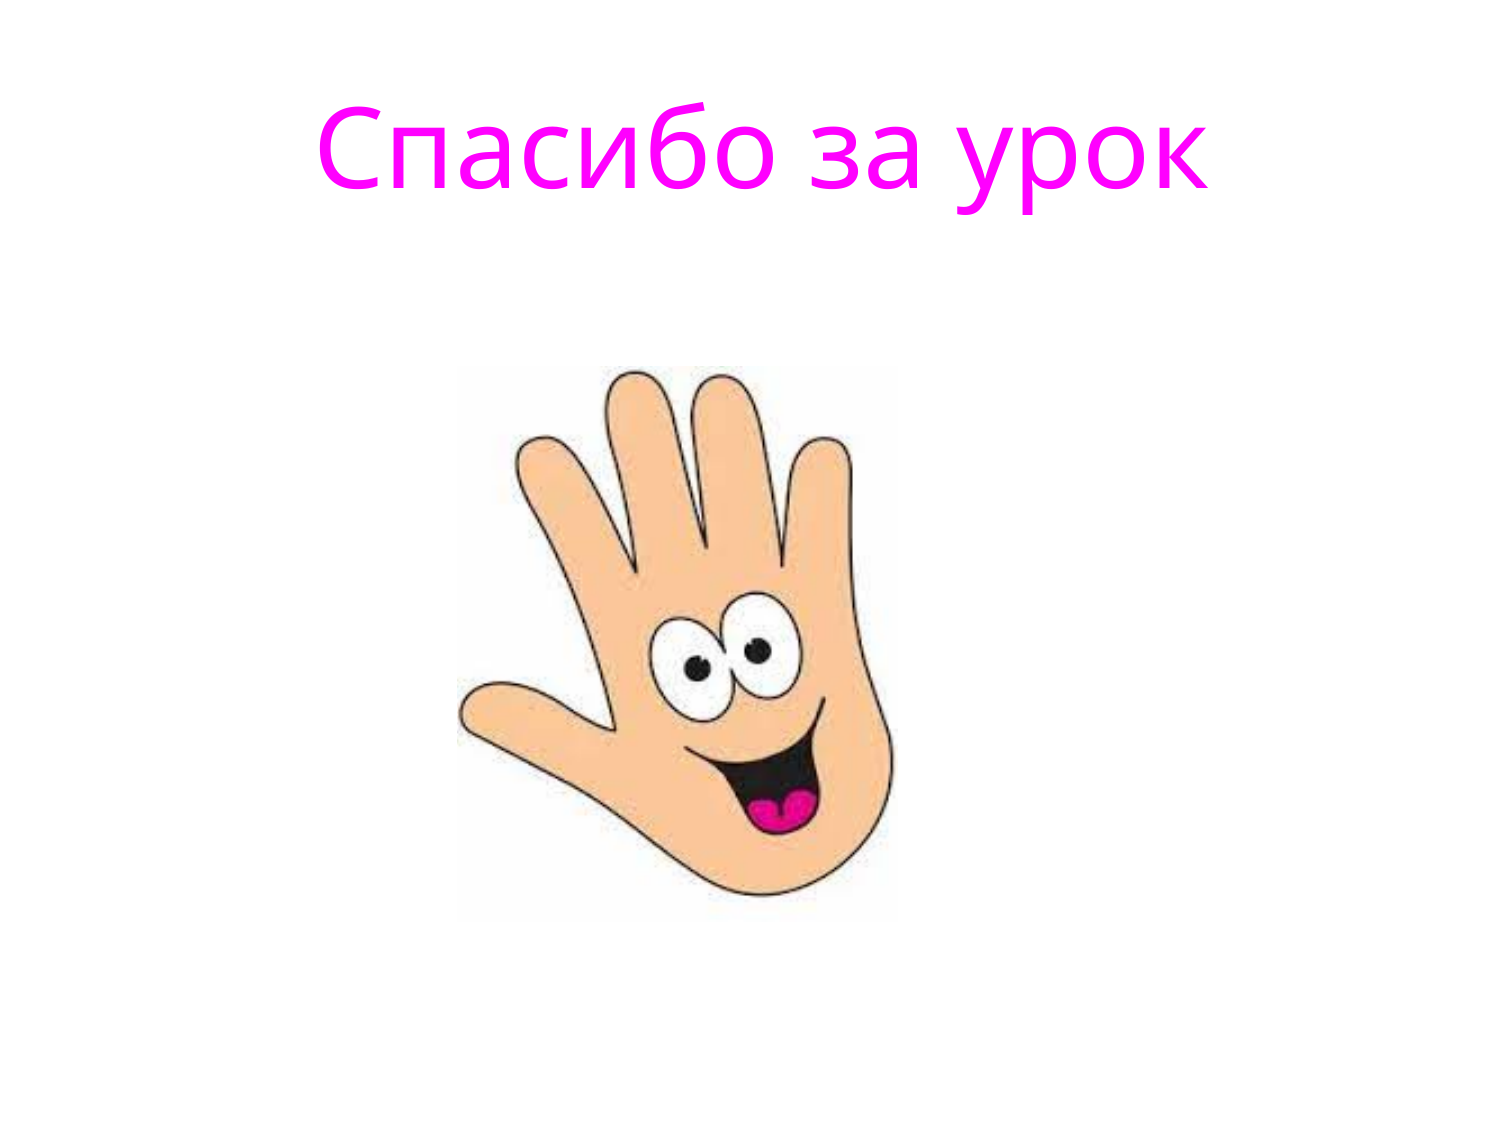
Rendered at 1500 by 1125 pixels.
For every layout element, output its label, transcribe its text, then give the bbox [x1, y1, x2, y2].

title Спасибо за урок [50, 75, 1475, 213]
picture [457, 366, 898, 922]
